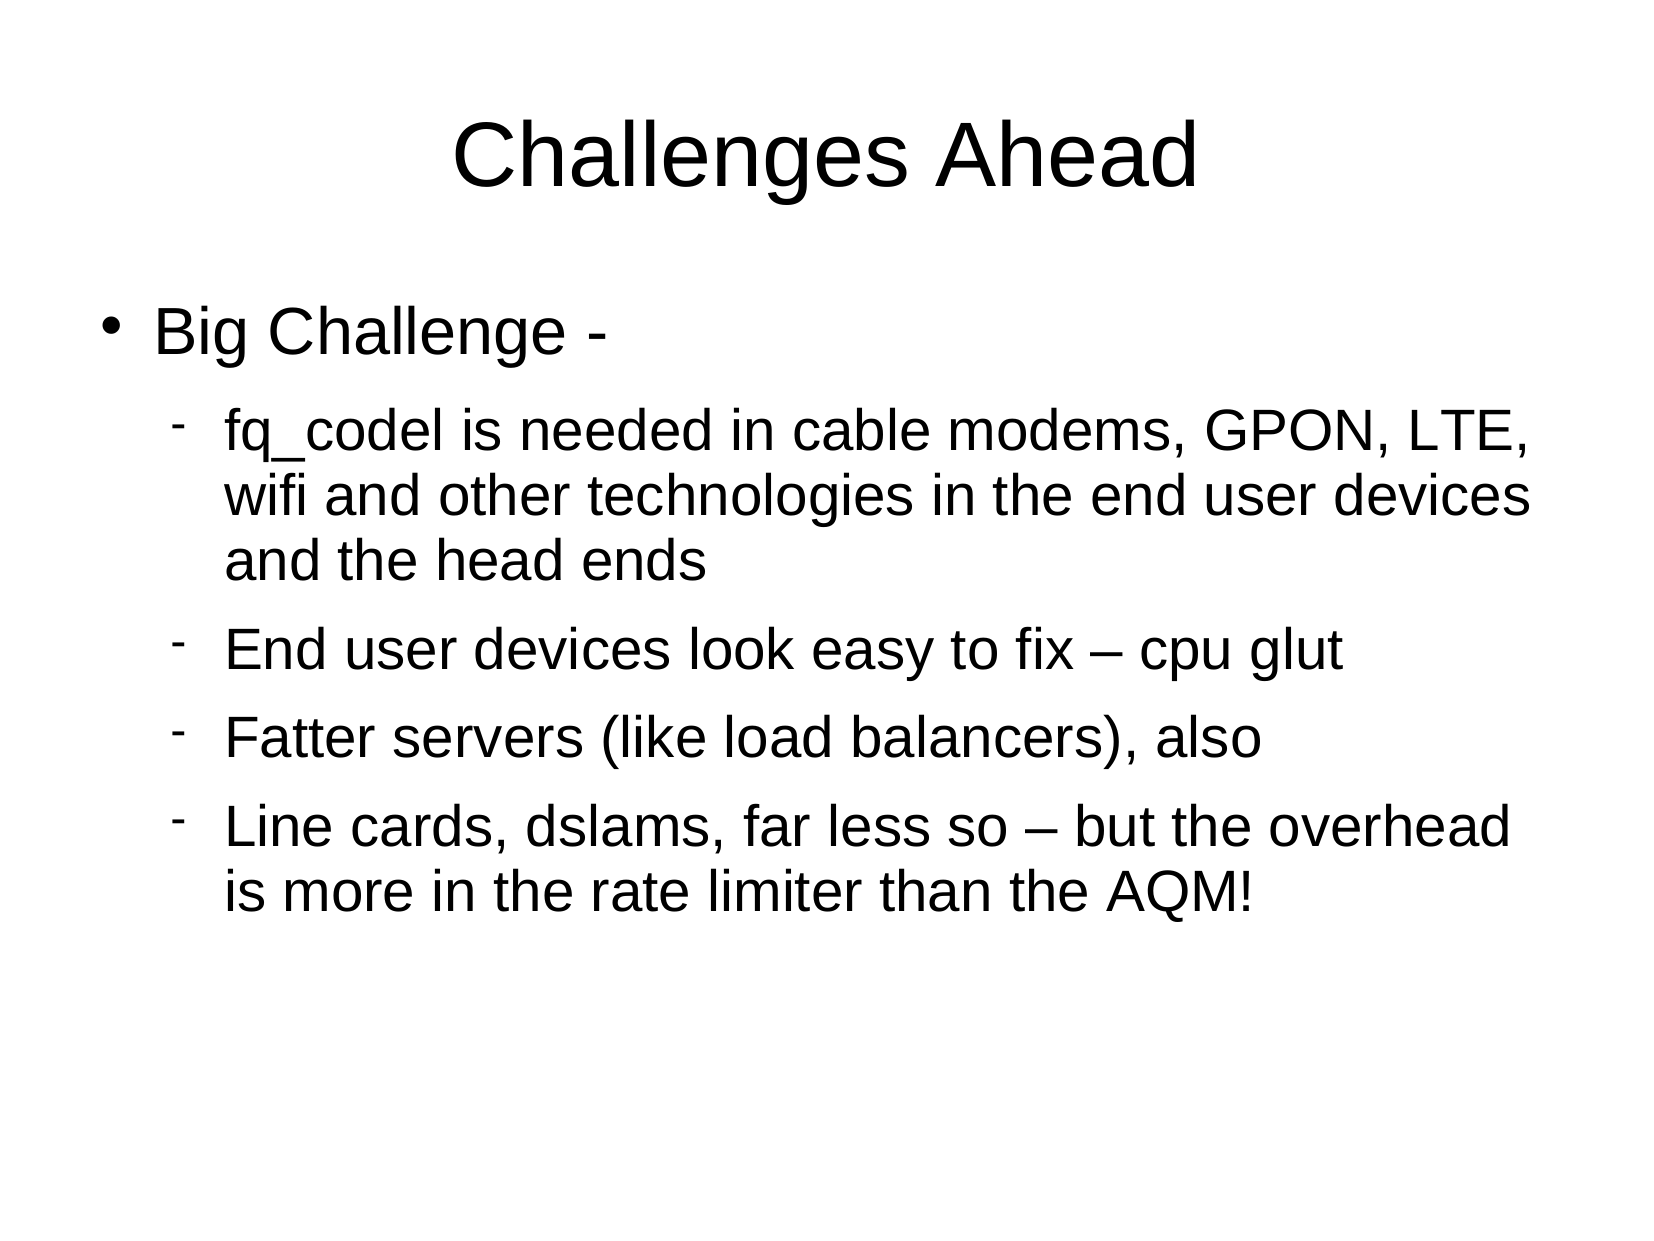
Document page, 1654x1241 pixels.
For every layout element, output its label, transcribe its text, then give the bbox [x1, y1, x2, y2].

title Challenges Ahead [82, 49, 1571, 257]
list Big Challenge - fq_codel is needed in cable modems, GPON, LTE, wifi and other technologies in the end user devices and the head ends End user devices look easy to fix – cpu glut Fatter servers (like load balancers), also Line cards, dslams, far less so – but the overhead is more in the rate limiter than the AQM! [82, 290, 1538, 1010]
